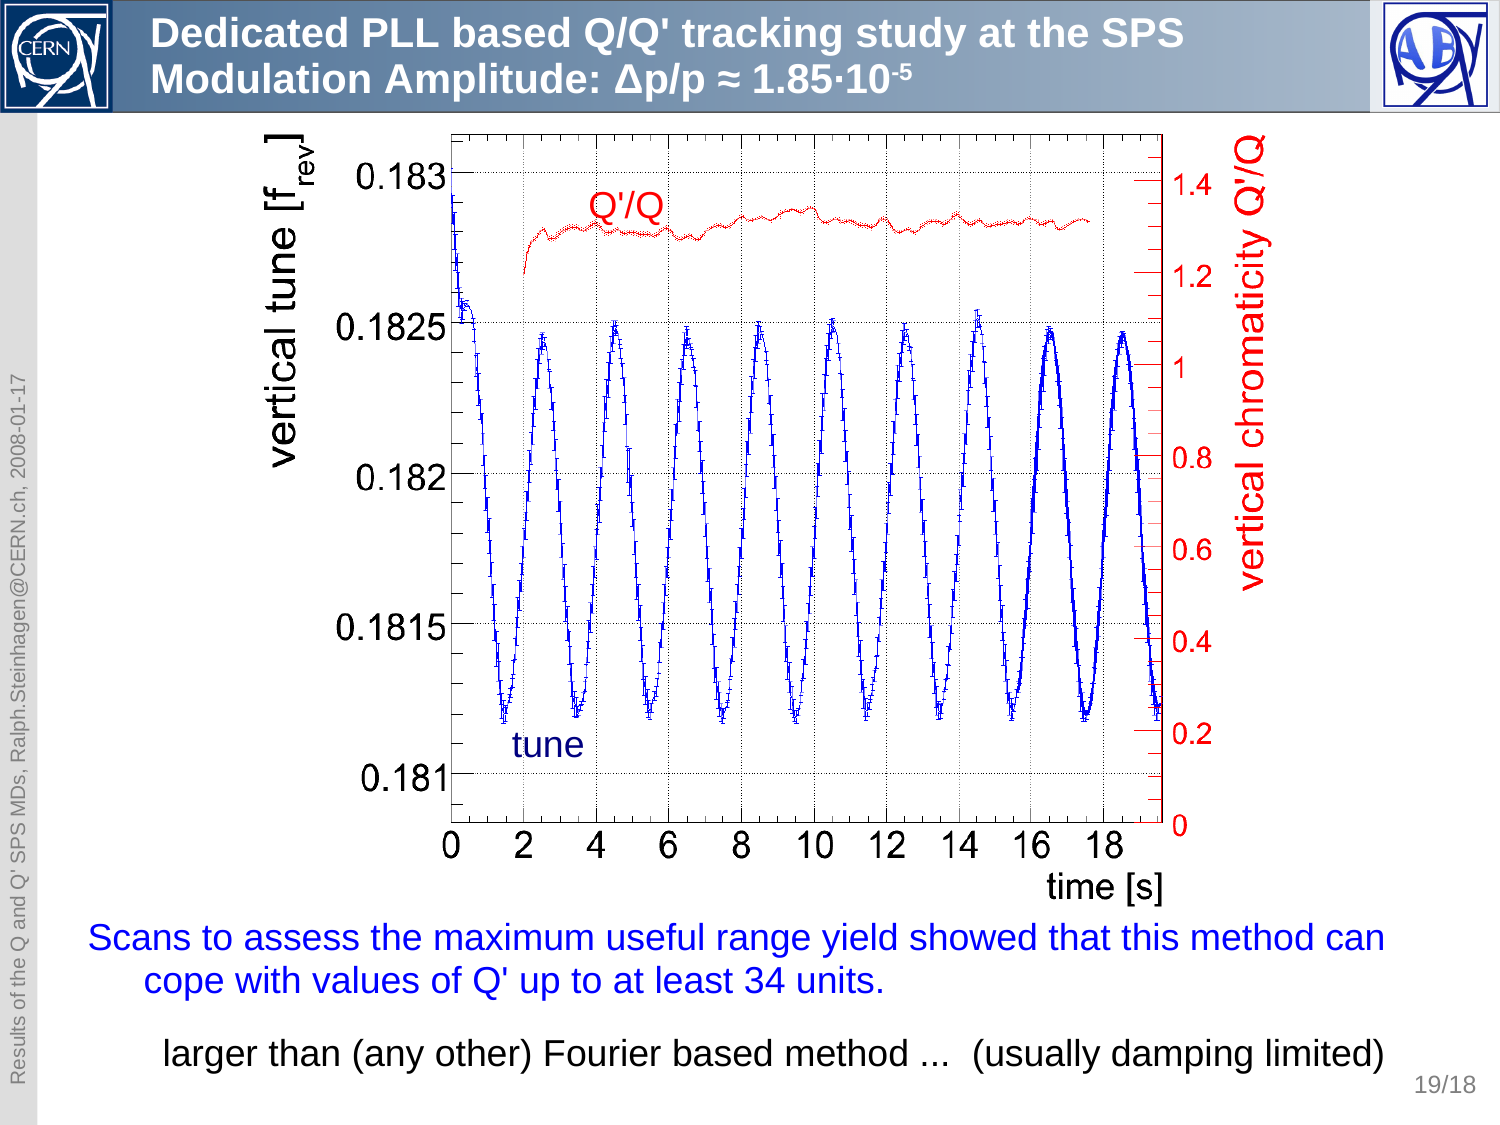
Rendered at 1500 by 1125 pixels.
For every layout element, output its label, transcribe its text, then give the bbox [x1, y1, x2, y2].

text_box Q'/Q [573, 176, 686, 234]
list Scans to assess the maximum useful range yield showed that this method can cope with values of Q' up to at least 34 units. larger than (any other) Fourier based method ... (usually damping limited) [87, 915, 1438, 1075]
picture [0, 0, 113, 113]
text_box tune [497, 715, 619, 773]
title Dedicated PLL based Q/Q' tracking study at the SPS Modulation Amplitude: Δp/p ≈ 1.85∙10-5 [150, 0, 1201, 113]
picture [238, 118, 1300, 915]
picture [1382, 1, 1489, 108]
